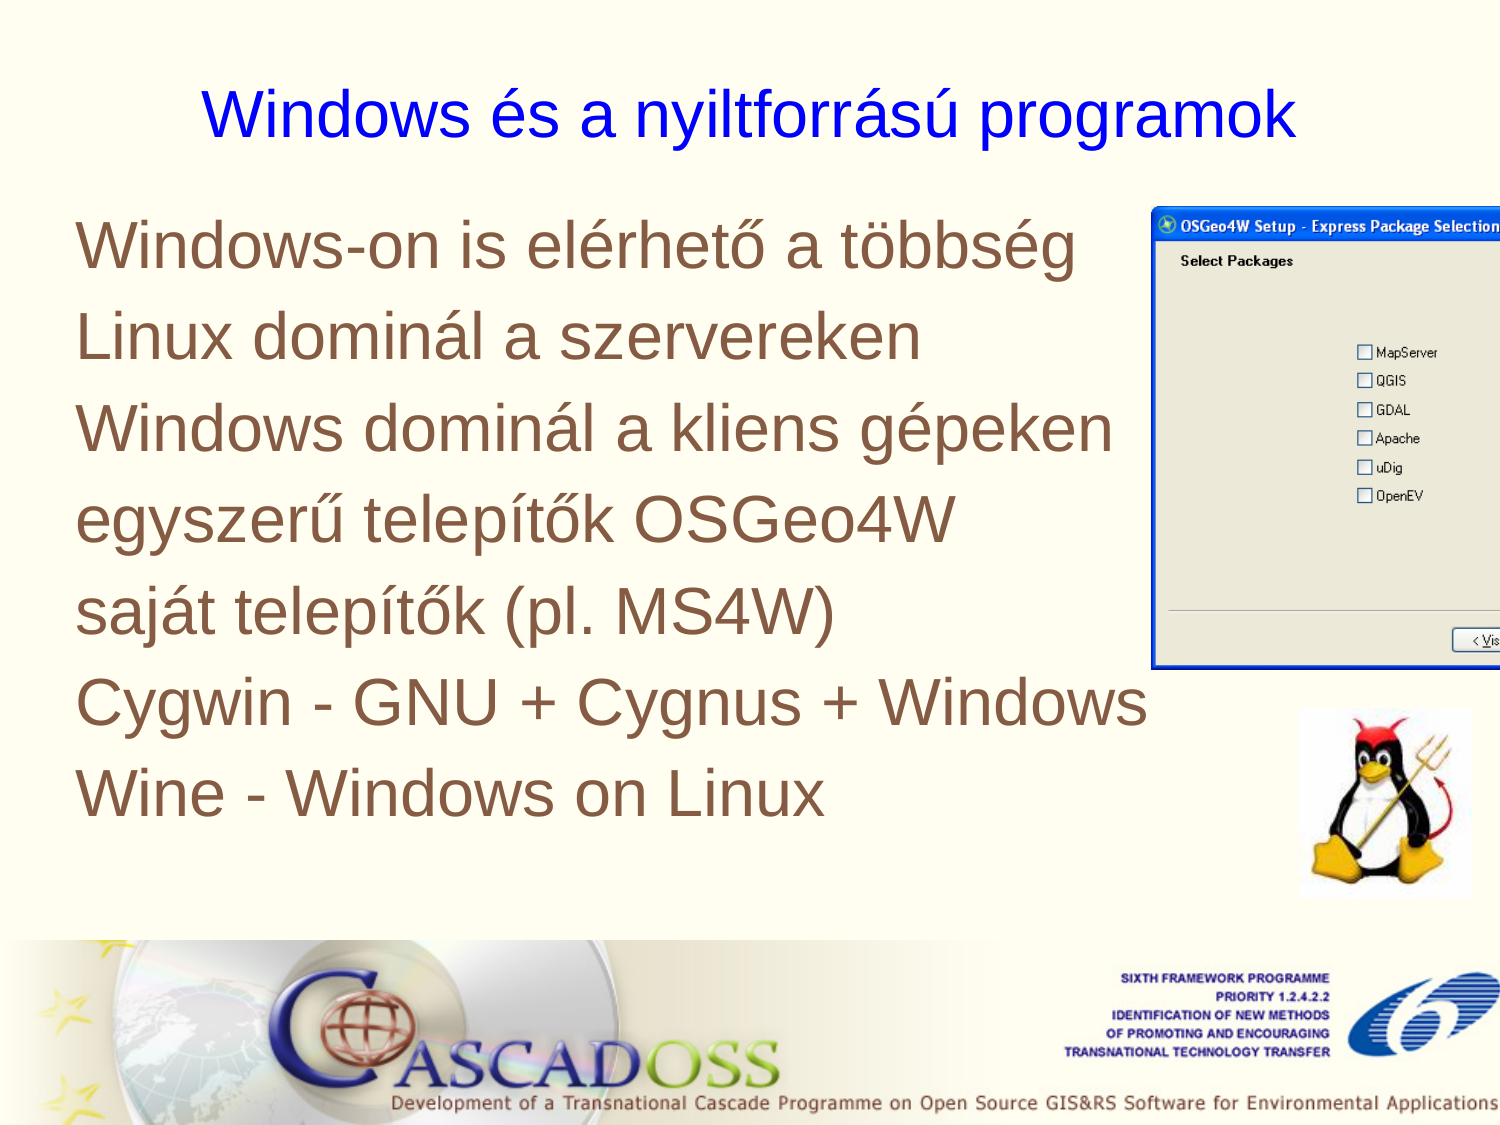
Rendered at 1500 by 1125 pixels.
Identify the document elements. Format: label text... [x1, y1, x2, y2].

list Windows-on is elérhető a többség Linux dominál a szervereken Windows dominál a kliens gépeken egyszerű telepítők OSGeo4W saját telepítők (pl. MS4W) Cygwin - GNU + Cygnus + Windows Wine - Windows on Linux [75, 207, 1477, 923]
picture [1425, 206, 1500, 670]
picture [1299, 708, 1472, 898]
title Windows és a nyiltforrású programok [75, 21, 1425, 207]
picture [0, 940, 1500, 1125]
